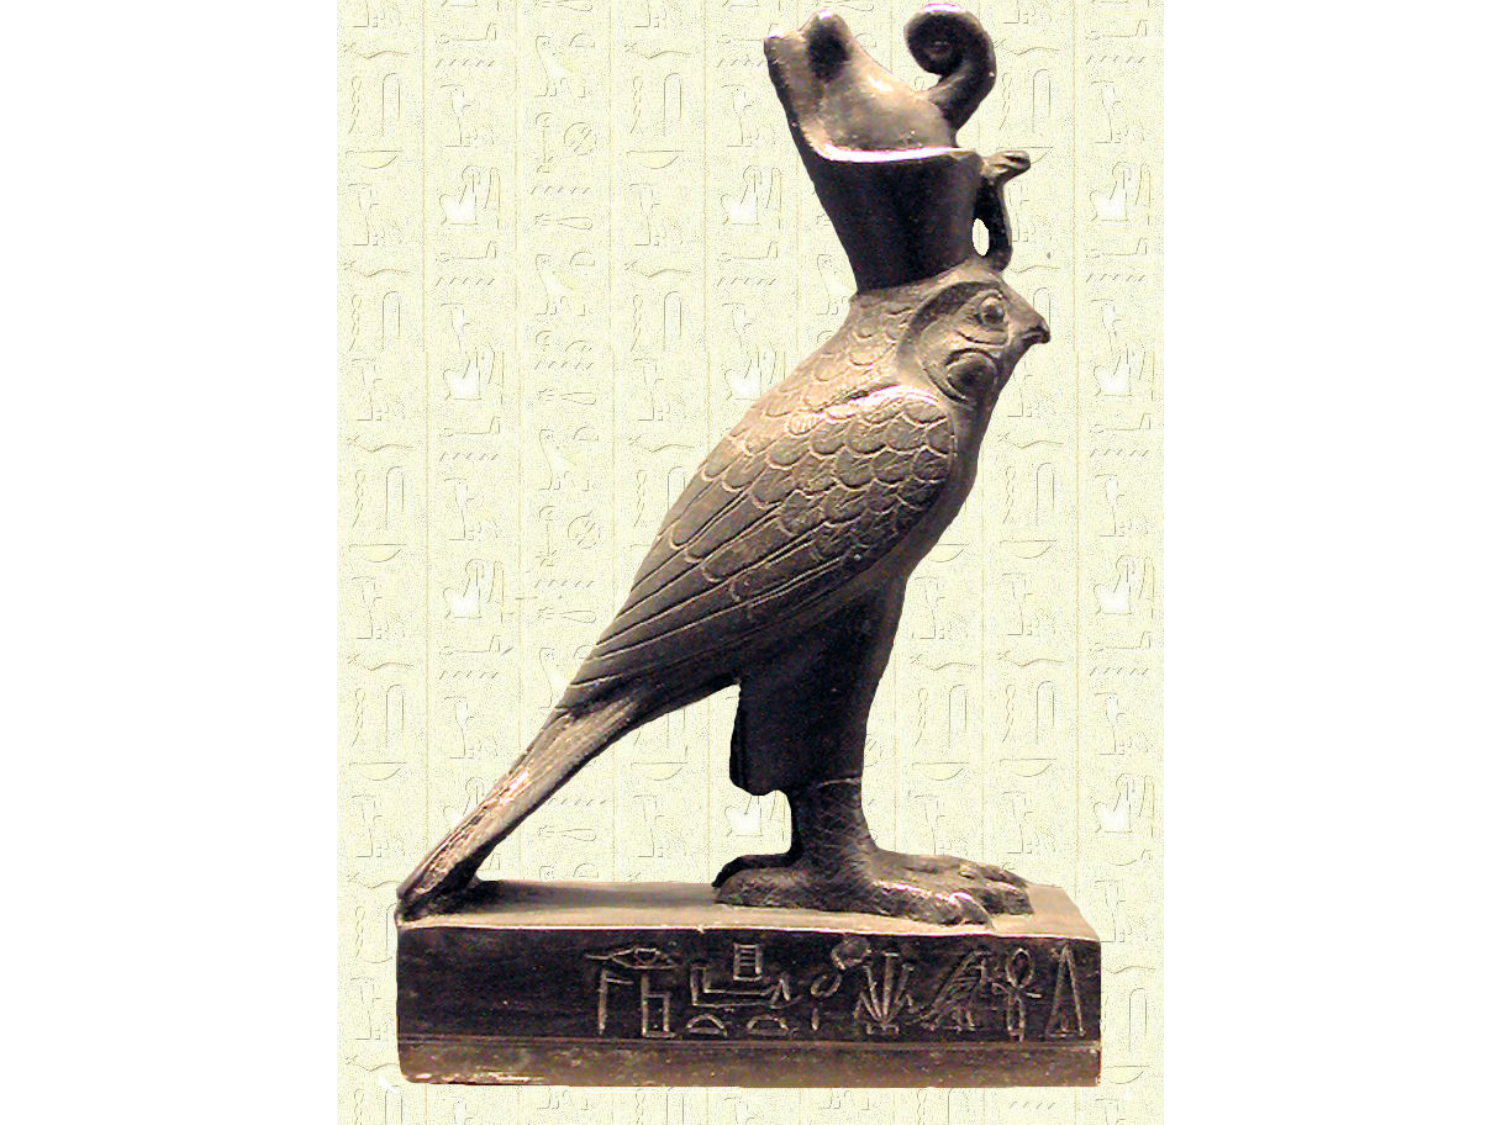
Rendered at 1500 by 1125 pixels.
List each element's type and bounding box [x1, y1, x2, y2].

picture [337, 0, 1164, 1125]
